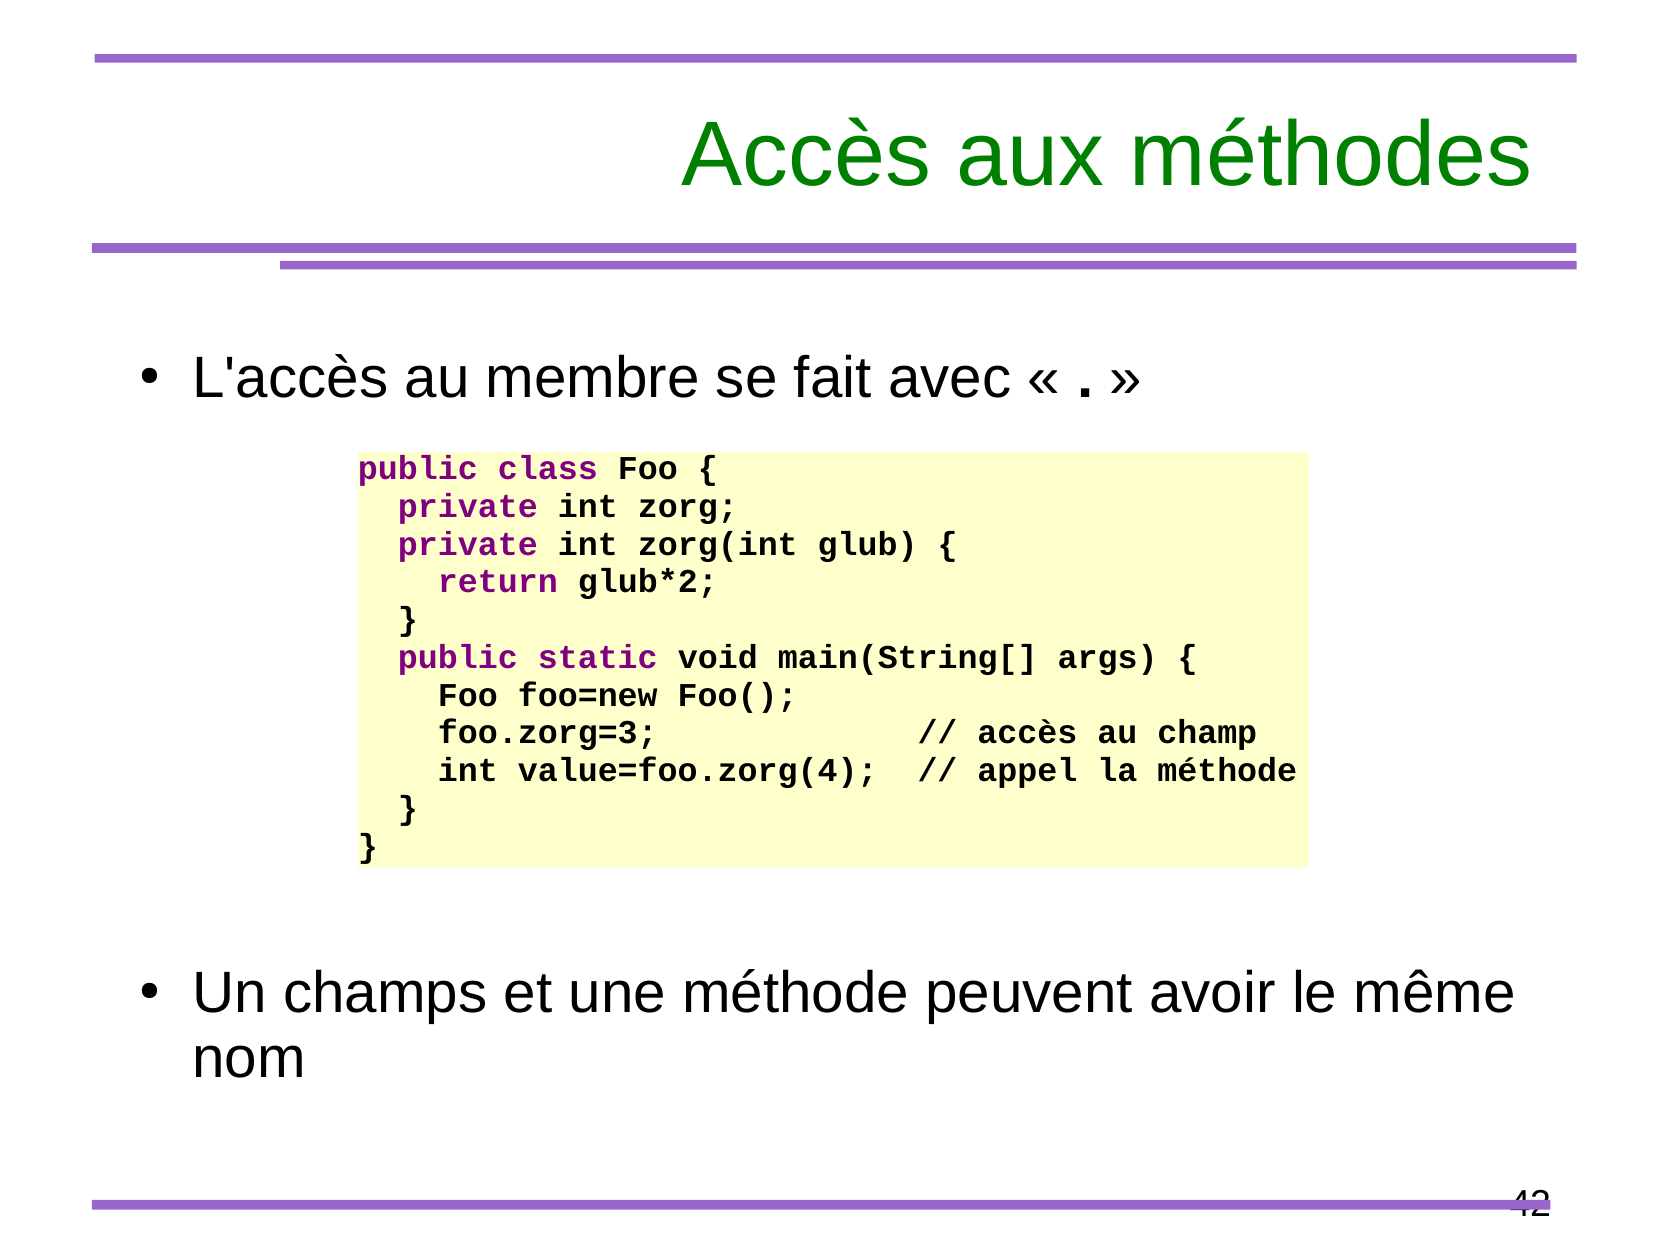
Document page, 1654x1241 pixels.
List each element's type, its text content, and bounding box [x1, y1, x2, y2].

list L'accès au membre se fait avec « . » Un champs et une méthode peuvent avoir le même nom [121, 344, 1534, 1127]
title Accès aux méthodes [121, 49, 1534, 257]
text_box public class Foo { private int zorg; private int zorg(int glub) { return glub*2; } public static void main(String[] args) { Foo foo=new Foo(); foo.zorg=3; // accès au champ int value=foo.zorg(4); // appel la méthode } } [357, 451, 1309, 868]
